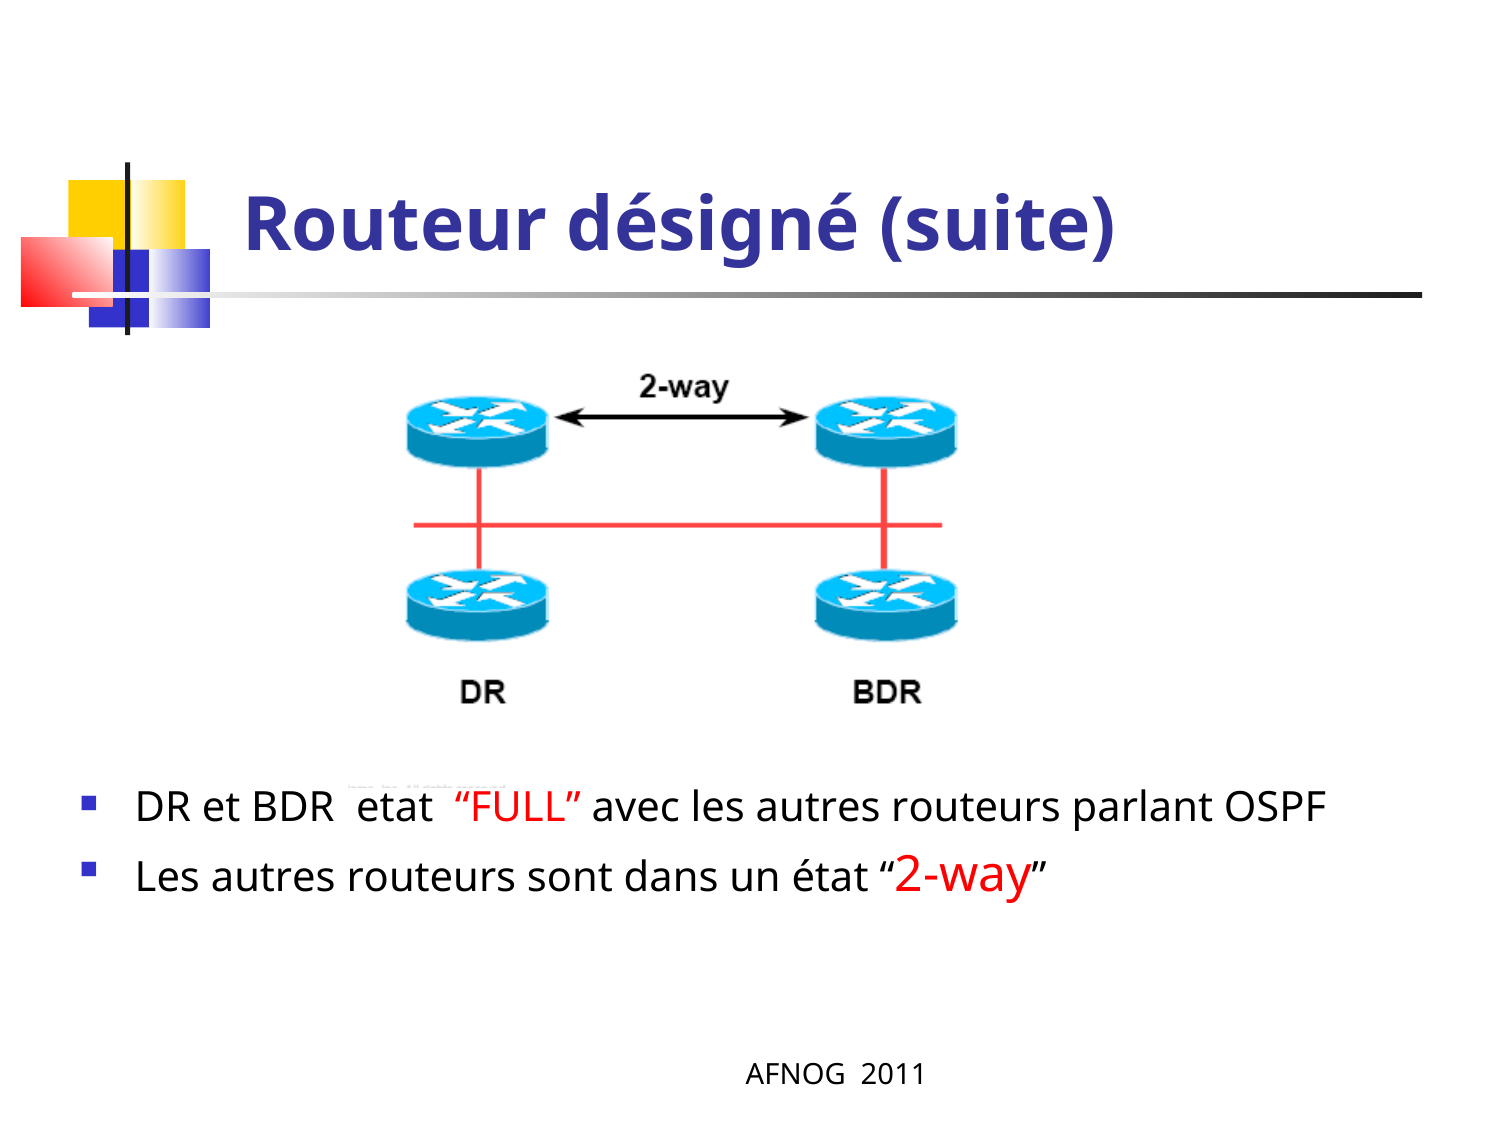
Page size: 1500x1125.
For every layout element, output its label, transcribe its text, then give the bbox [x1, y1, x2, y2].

picture [348, 350, 1041, 788]
list DR et BDR etat “FULL” avec les autres routeurs parlant OSPF‏ Les autres routeurs sont dans un état “2-way” [64, 774, 1436, 953]
title Routeur désigné (suite)‏ [188, 35, 1468, 276]
text_box AFNOG 2011 [599, 1024, 1074, 1099]
